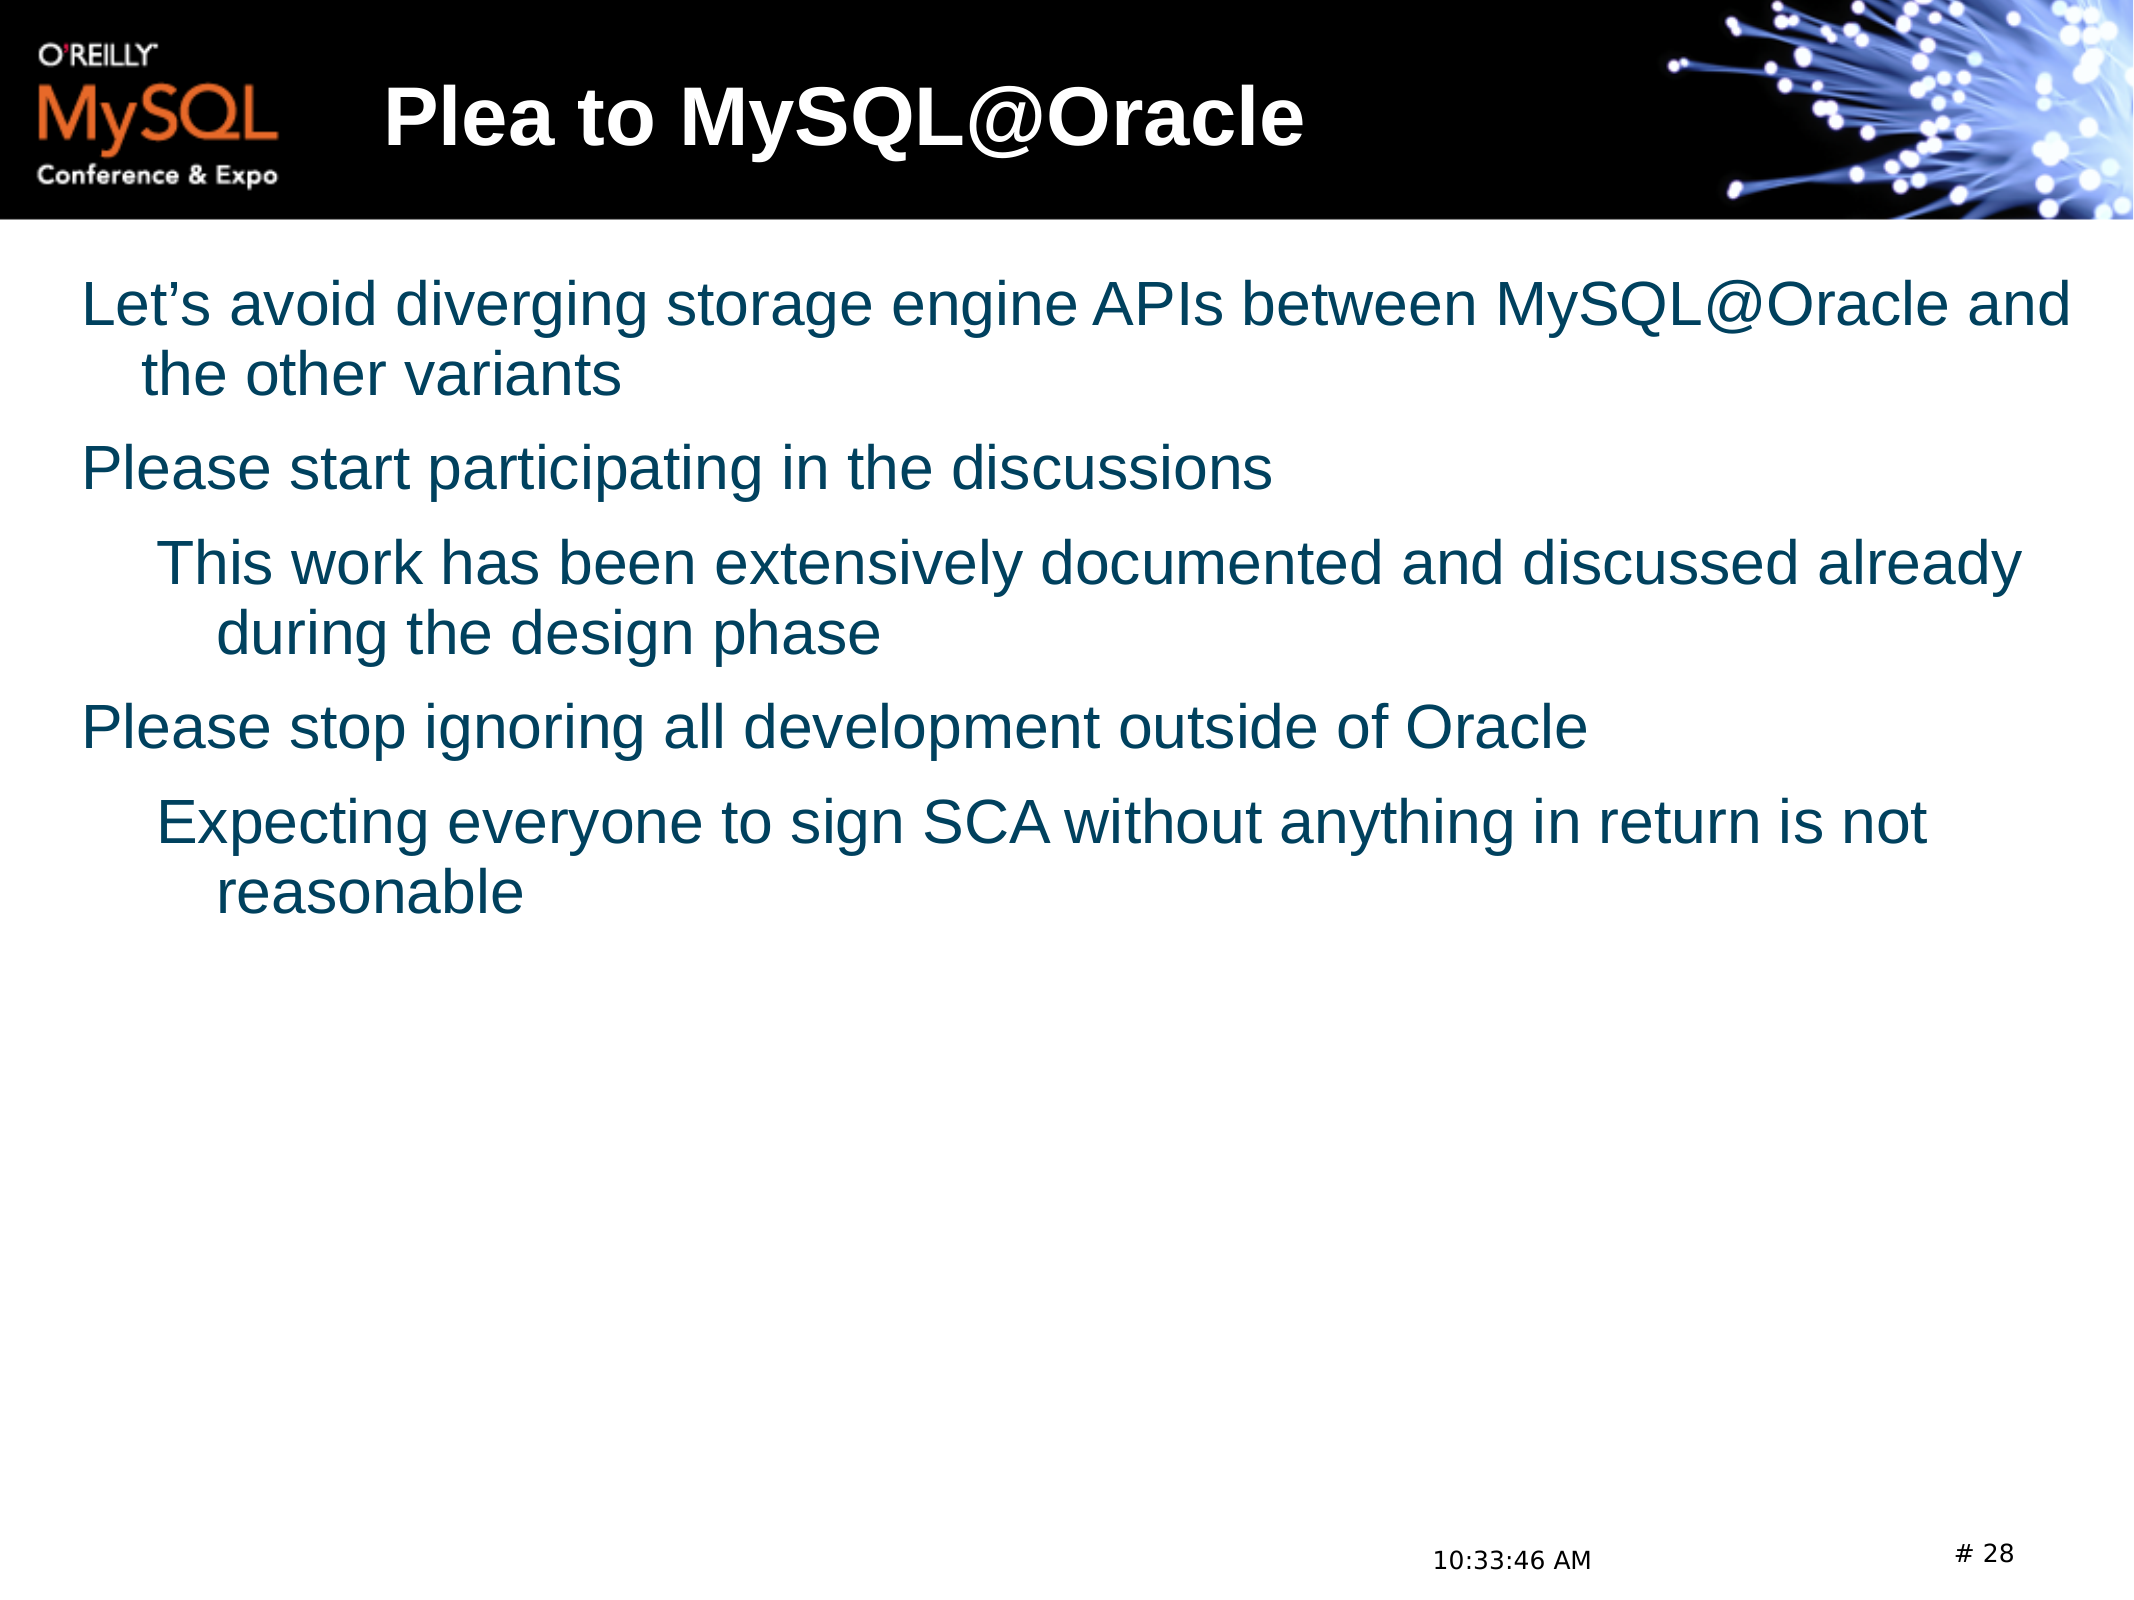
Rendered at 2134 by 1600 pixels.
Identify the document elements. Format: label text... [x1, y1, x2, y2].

list Let’s avoid diverging storage engine APIs between MySQL@Oracle and the other variants Please start participating in the discussions This work has been extensively documented and discussed already during the design phase Please stop ignoring all development outside of Oracle Expecting everyone to sign SCA without anything in return is not reasonable [0, 260, 2100, 1335]
picture [0, 0, 2134, 1600]
title Plea to MySQL@Oracle [374, 38, 2103, 195]
